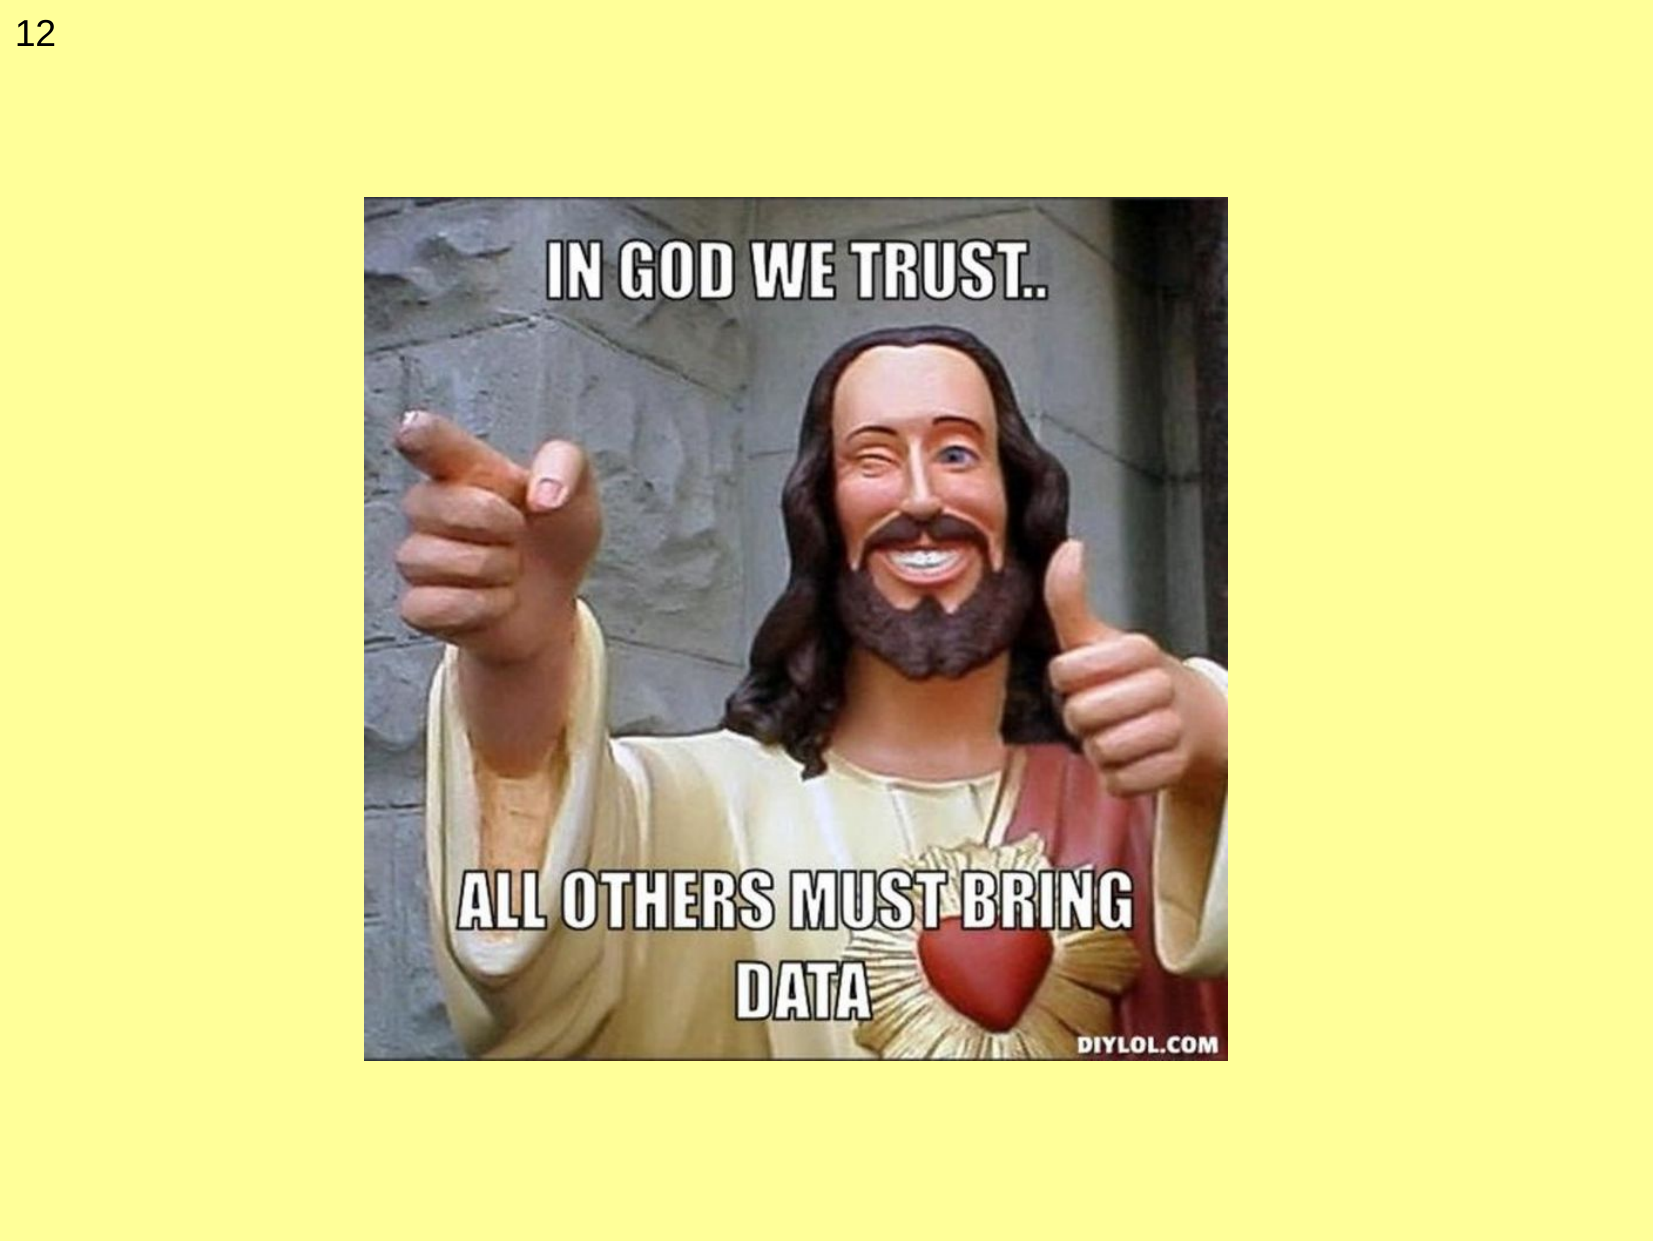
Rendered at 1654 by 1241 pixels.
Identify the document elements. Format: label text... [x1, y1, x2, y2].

text_box <number> [0, 5, 658, 76]
picture [364, 197, 1228, 1061]
